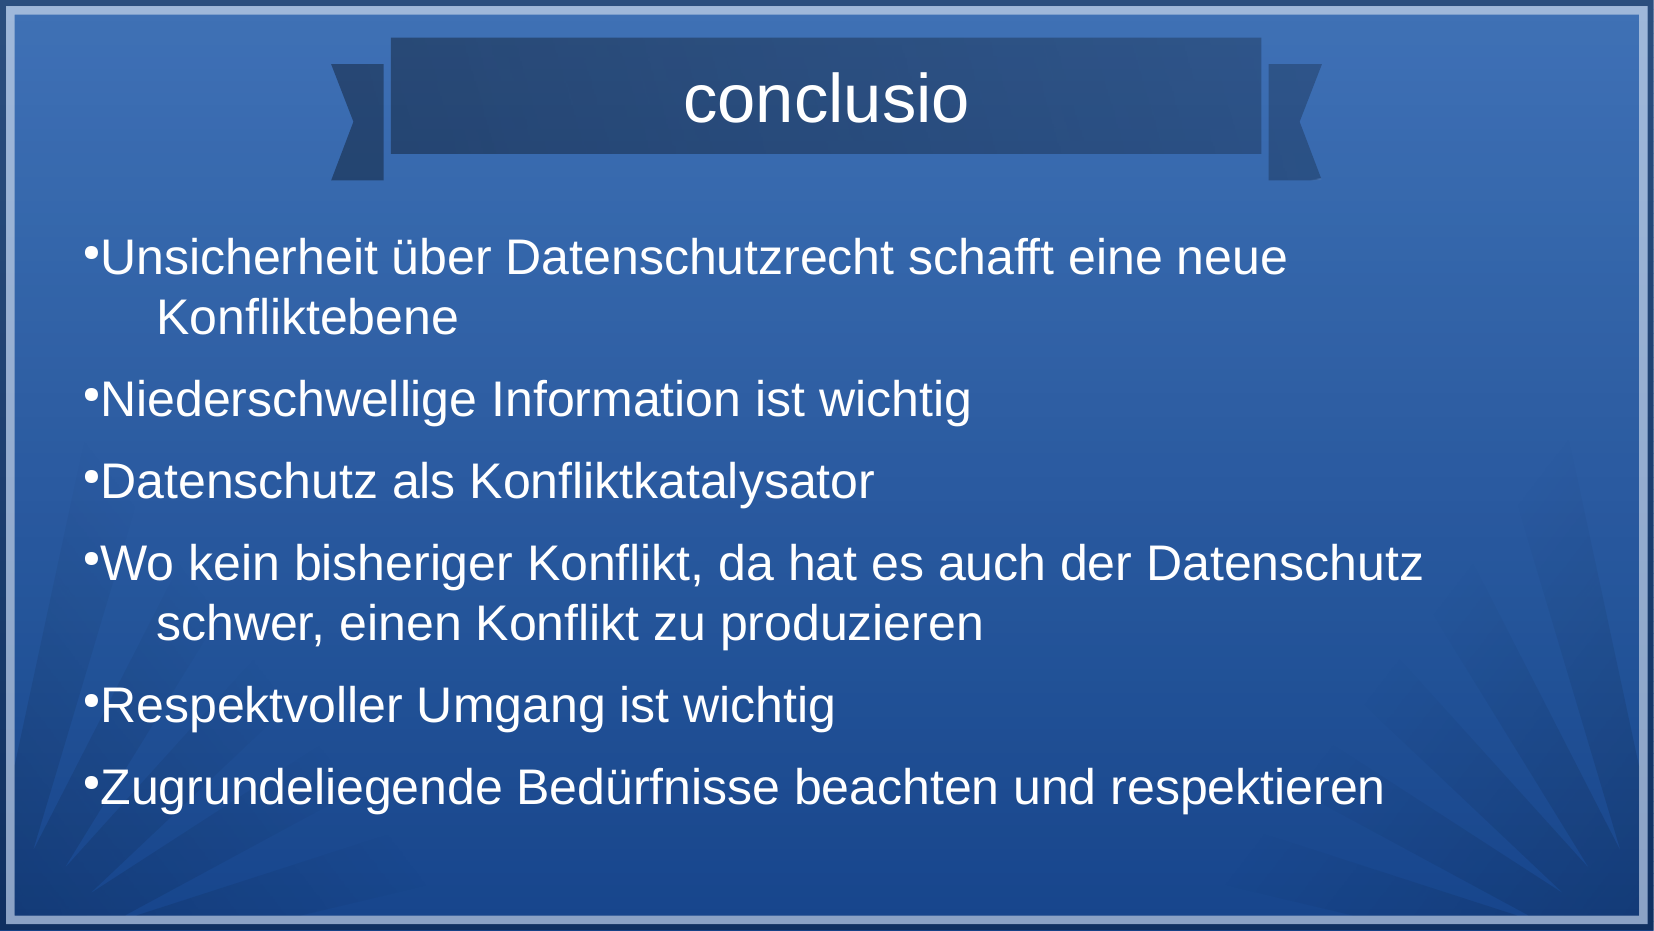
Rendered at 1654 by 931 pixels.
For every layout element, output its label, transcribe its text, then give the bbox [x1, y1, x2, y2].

list Unsicherheit über Datenschutzrecht schafft eine neue Konfliktebene Niederschwellige Information ist wichtig Datenschutz als Konfliktkatalysator Wo kein bisheriger Konflikt, da hat es auch der Datenschutz schwer, einen Konflikt zu produzieren Respektvoller Umgang ist wichtig Zugrundeliegende Bedürfnisse beachten und respektieren [82, 224, 1571, 848]
title conclusio [389, 35, 1264, 154]
